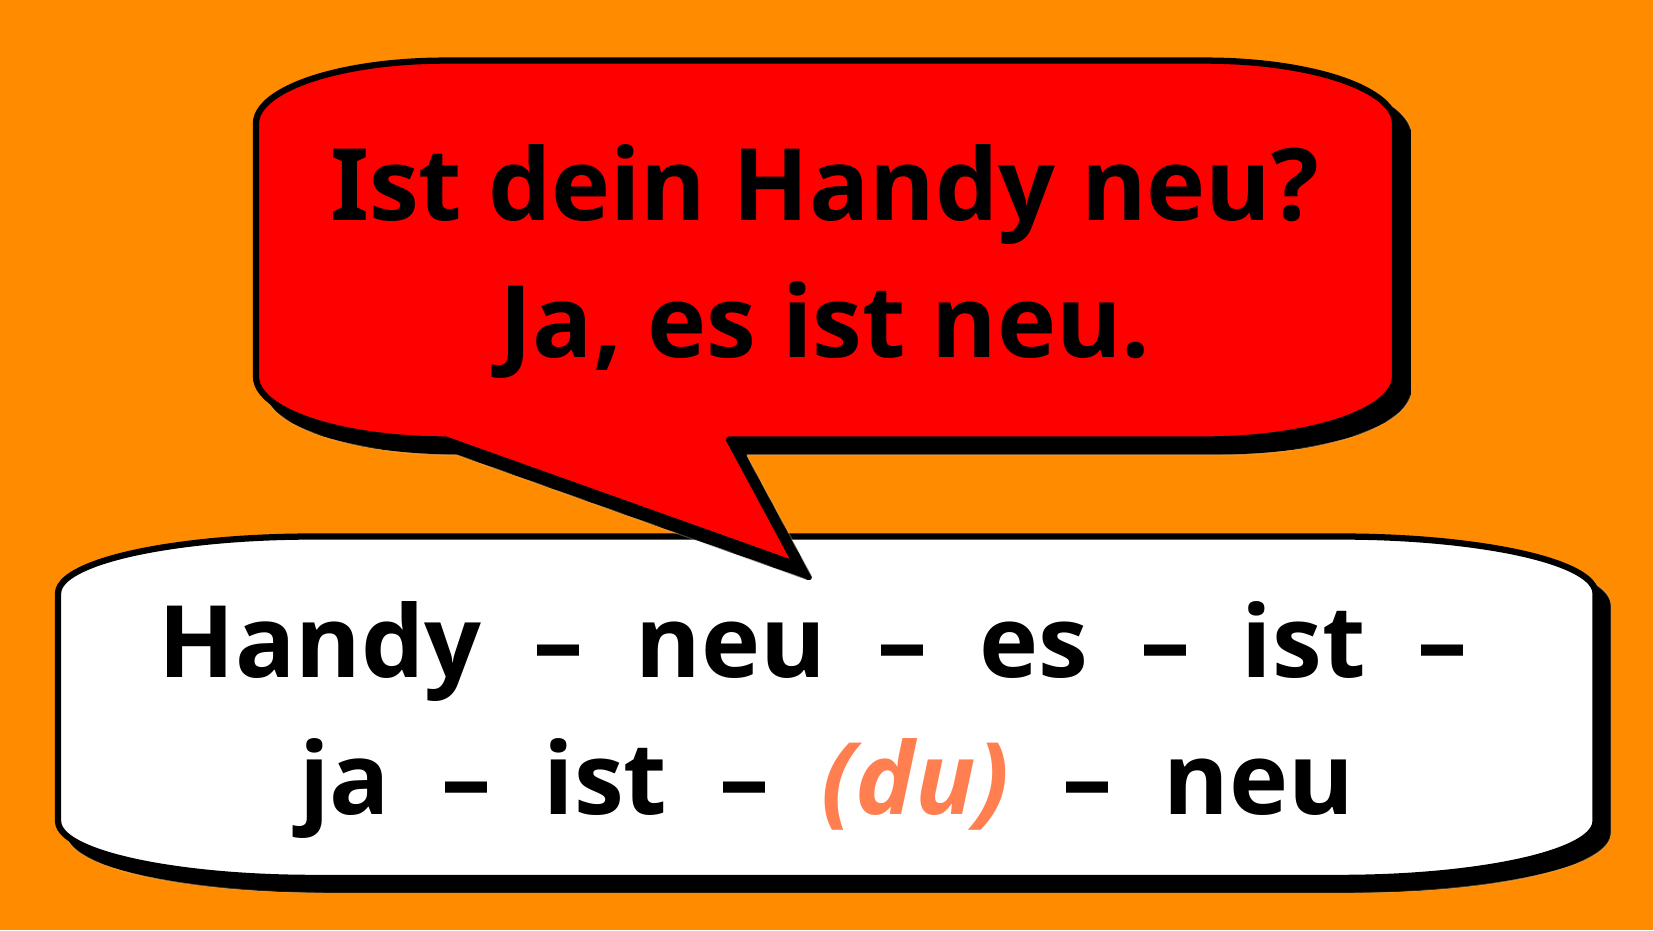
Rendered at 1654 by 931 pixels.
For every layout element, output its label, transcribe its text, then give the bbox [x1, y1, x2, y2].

text_box Handy – neu – es – ist – ja – ist – (du) – neu [58, 536, 1596, 878]
text_box Ist dein Handy neu? Ja, es ist neu. [255, 60, 1396, 565]
